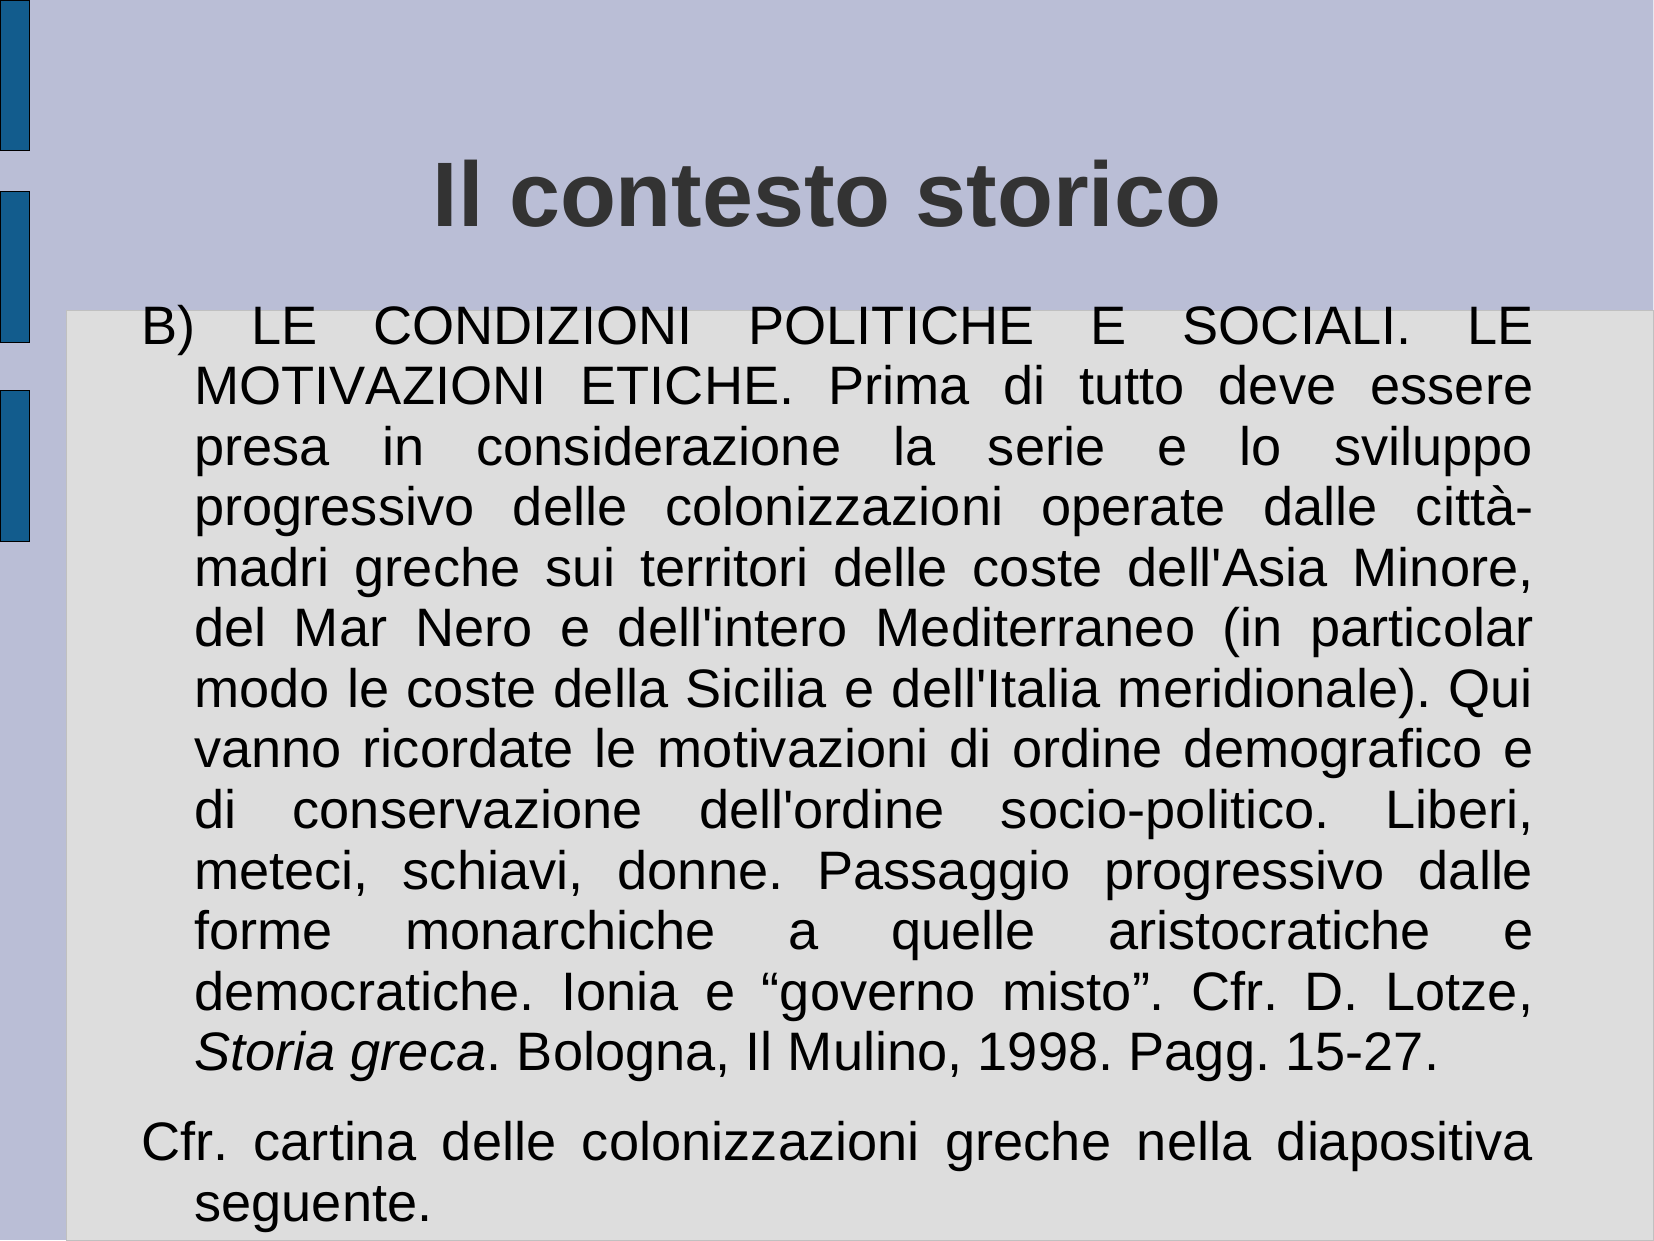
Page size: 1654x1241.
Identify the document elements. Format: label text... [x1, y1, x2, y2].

title Il contesto storico [121, 91, 1534, 299]
list B) LE CONDIZIONI POLITICHE E SOCIALI. LE MOTIVAZIONI ETICHE. Prima di tutto deve essere presa in considerazione la serie e lo sviluppo progressivo delle colonizzazioni operate dalle città-madri greche sui territori delle coste dell'Asia Minore, del Mar Nero e dell'intero Mediterraneo (in particolar modo le coste della Sicilia e dell'Italia meridionale). Qui vanno ricordate le motivazioni di ordine demografico e di conservazione dell'ordine socio-politico. Liberi, meteci, schiavi, donne. Passaggio progressivo dalle forme monarchiche a quelle aristocratiche e democratiche. Ionia e “governo misto”. Cfr. D. Lotze, Storia greca. Bologna, Il Mulino, 1998. Pagg. 15-27. Cfr. cartina delle colonizzazioni greche nella diapositiva seguente. [123, 295, 1536, 1233]
